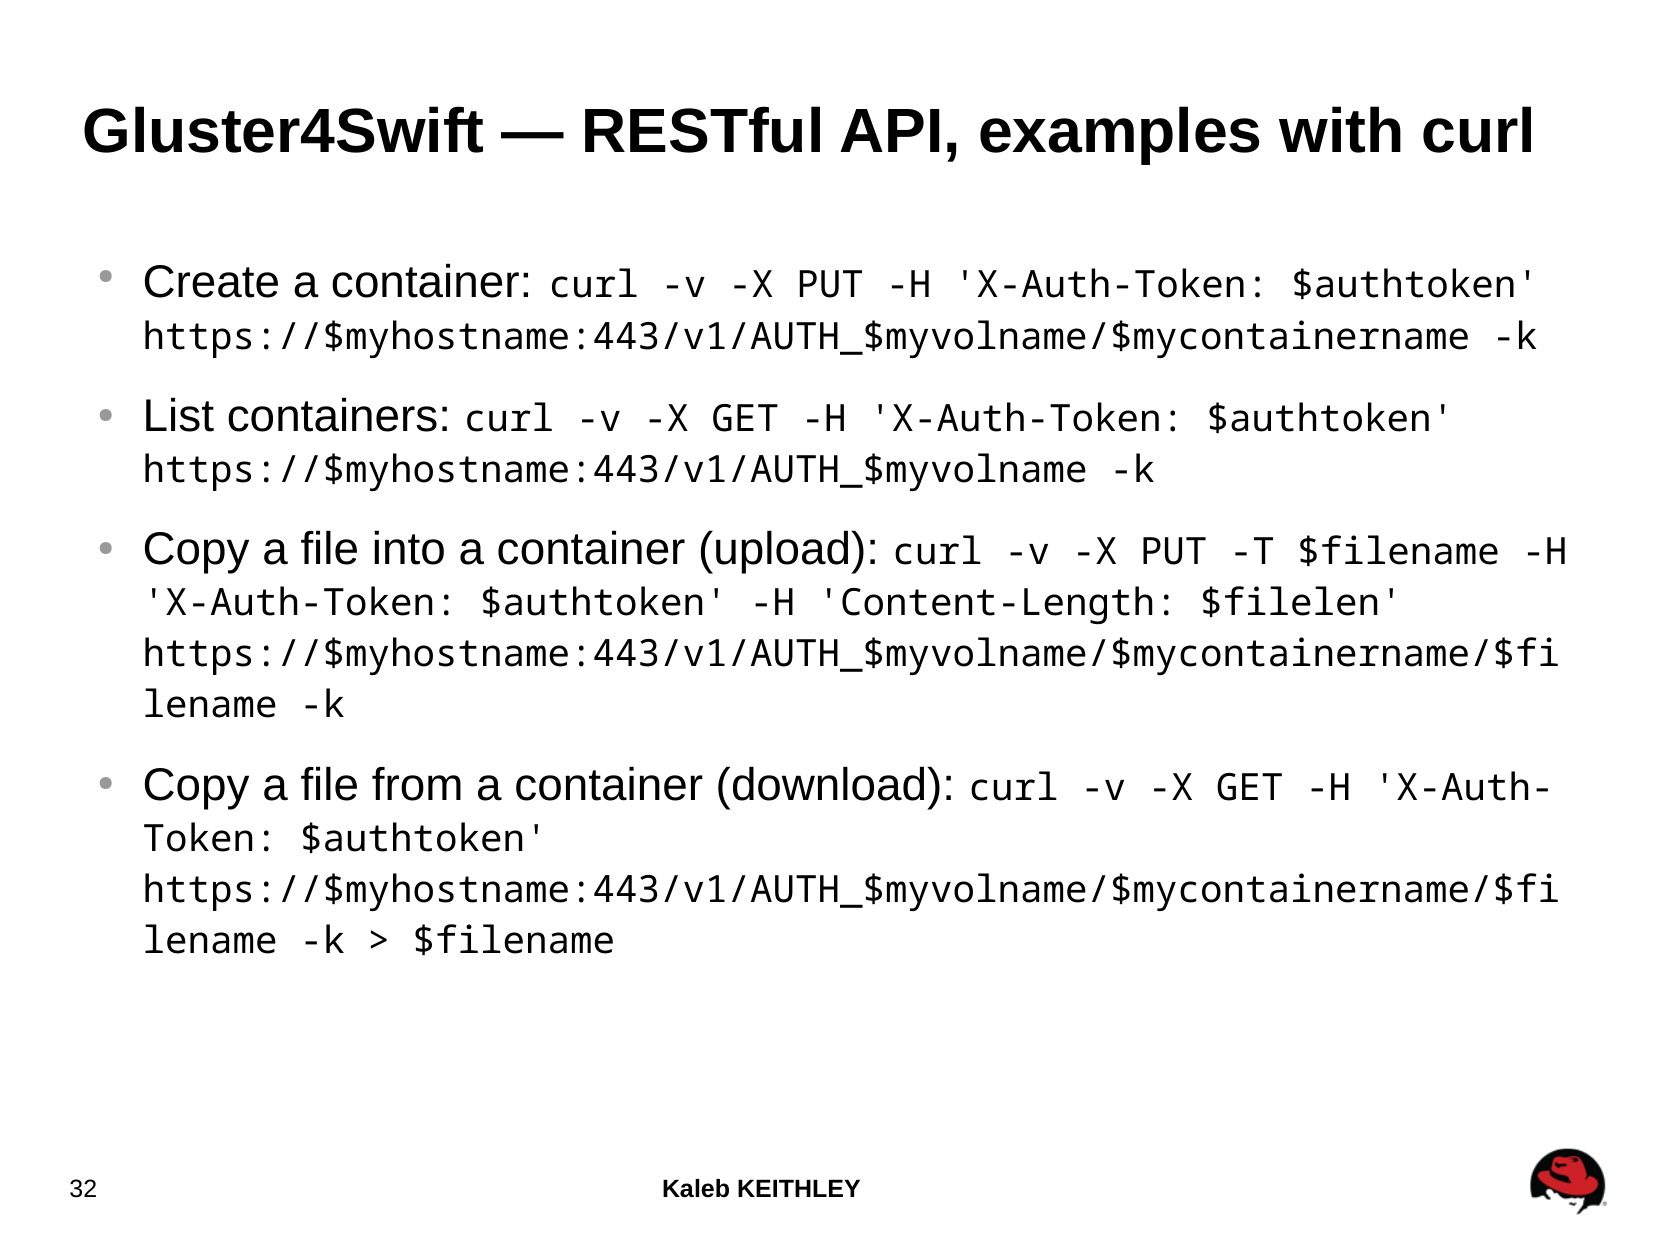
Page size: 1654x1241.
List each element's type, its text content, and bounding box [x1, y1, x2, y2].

list Create a container: curl -v -X PUT -H 'X-Auth-Token: $authtoken' https://$myhostname:443/v1/AUTH_$myvolname/$mycontainername -k List containers: curl -v -X GET -H 'X-Auth-Token: $authtoken' https://$myhostname:443/v1/AUTH_$myvolname -k Copy a file into a container (upload): curl -v -X PUT -T $filename -H 'X-Auth-Token: $authtoken' -H 'Content-Length: $filelen' https://$myhostname:443/v1/AUTH_$myvolname/$mycontainername/$filename -k Copy a file from a container (download): curl -v -X GET -H 'X-Auth-Token: $authtoken' https://$myhostname:443/v1/AUTH_$myvolname/$mycontainername/$filename -k > $filename [82, 244, 1571, 1039]
picture [1529, 1146, 1613, 1224]
title Gluster4Swift — RESTful API, examples with curl [82, 37, 1571, 226]
